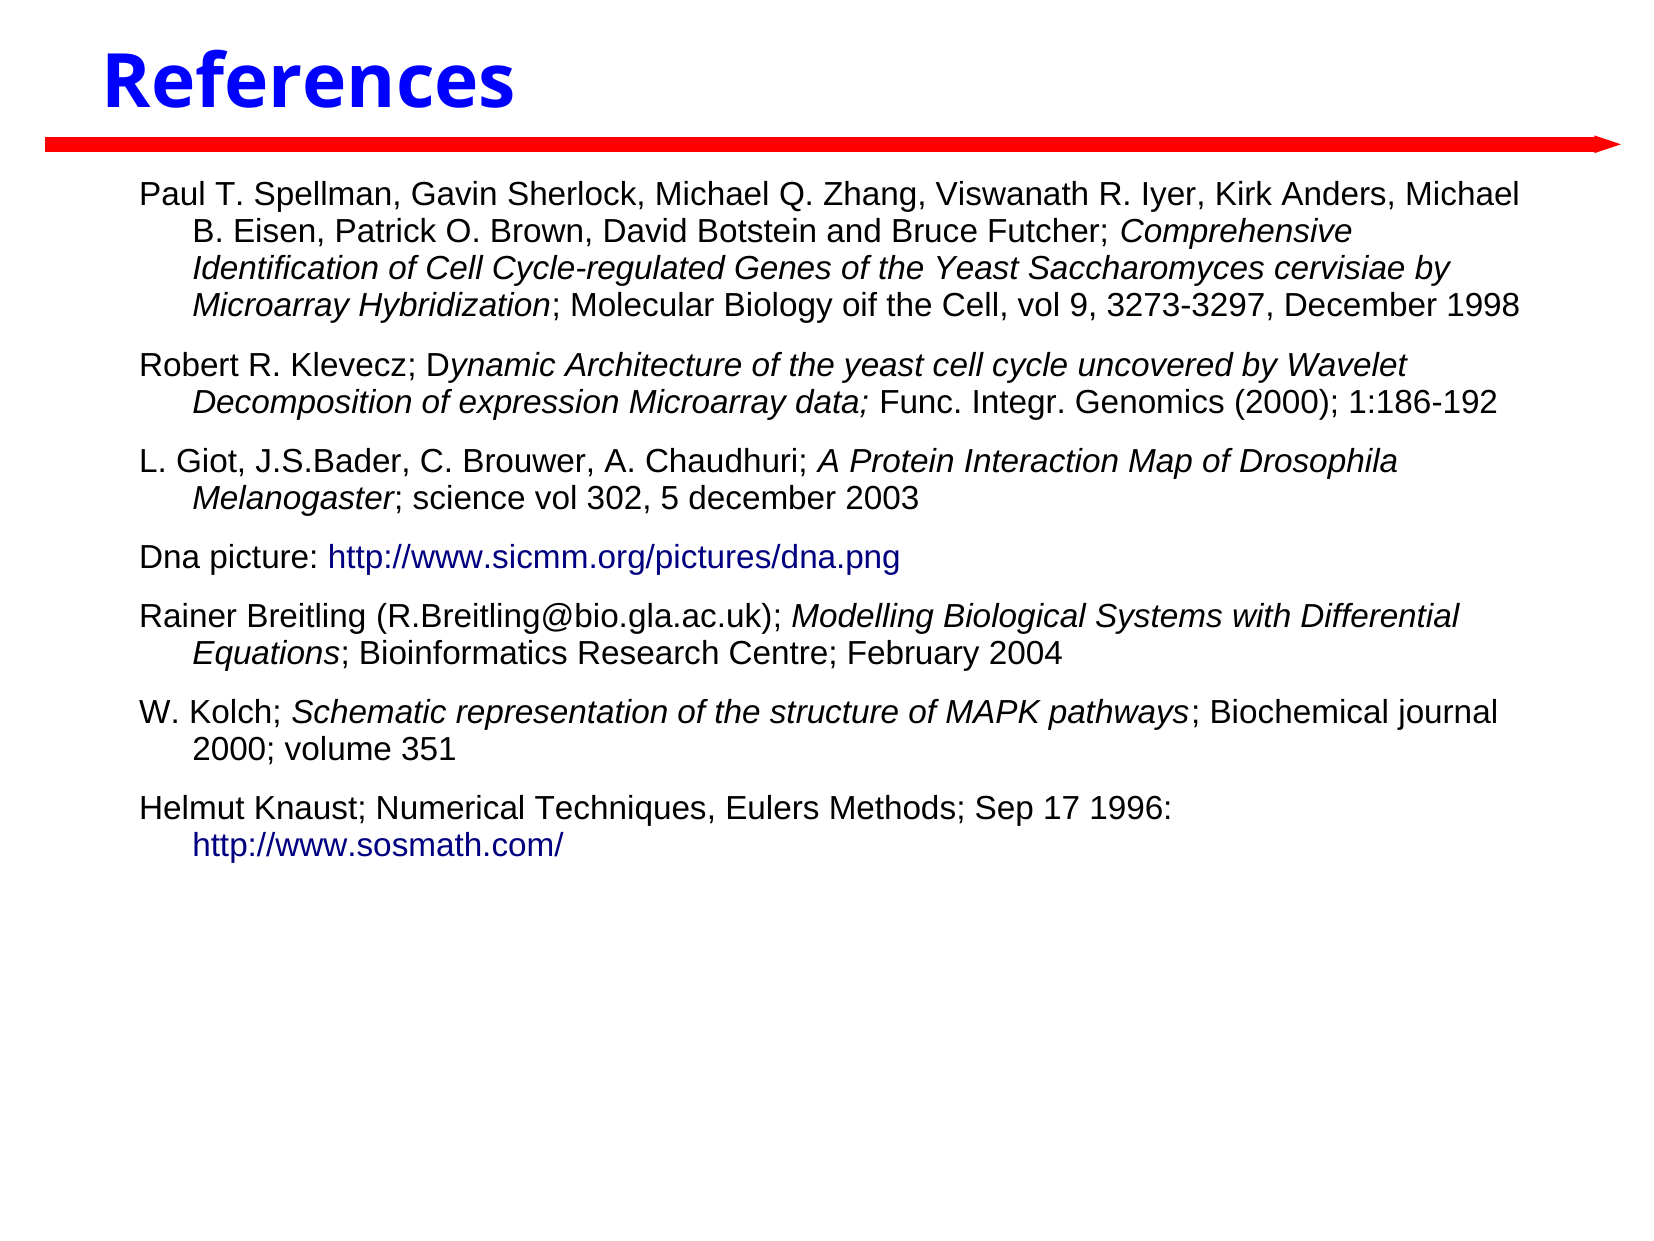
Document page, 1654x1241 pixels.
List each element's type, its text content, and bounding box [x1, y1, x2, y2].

list Paul T. Spellman, Gavin Sherlock, Michael Q. Zhang, Viswanath R. Iyer, Kirk Anders, Michael B. Eisen, Patrick O. Brown, David Botstein and Bruce Futcher; Comprehensive Identification of Cell Cycle-regulated Genes of the Yeast Saccharomyces cervisiae by Microarray Hybridization; Molecular Biology oif the Cell, vol 9, 3273-3297, December 1998 Robert R. Klevecz; Dynamic Architecture of the yeast cell cycle uncovered by Wavelet Decomposition of expression Microarray data; Func. Integr. Genomics (2000); 1:186-192 L. Giot, J.S.Bader, C. Brouwer, A. Chaudhuri; A Protein Interaction Map of Drosophila Melanogaster; science vol 302, 5 december 2003 Dna picture: http://www.sicmm.org/pictures/dna.png Rainer Breitling (R.Breitling@bio.gla.ac.uk); Modelling Biological Systems with Differential Equations; Bioinformatics Research Centre; February 2004 W. Kolch; Schematic representation of the structure of MAPK pathways; Biochemical journal 2000; volume 351 Helmut Knaust; Numerical Techniques, Eulers Methods; Sep 17 1996: http://www.sosmath.com/ [121, 175, 1534, 1127]
title References [101, 27, 1514, 130]
